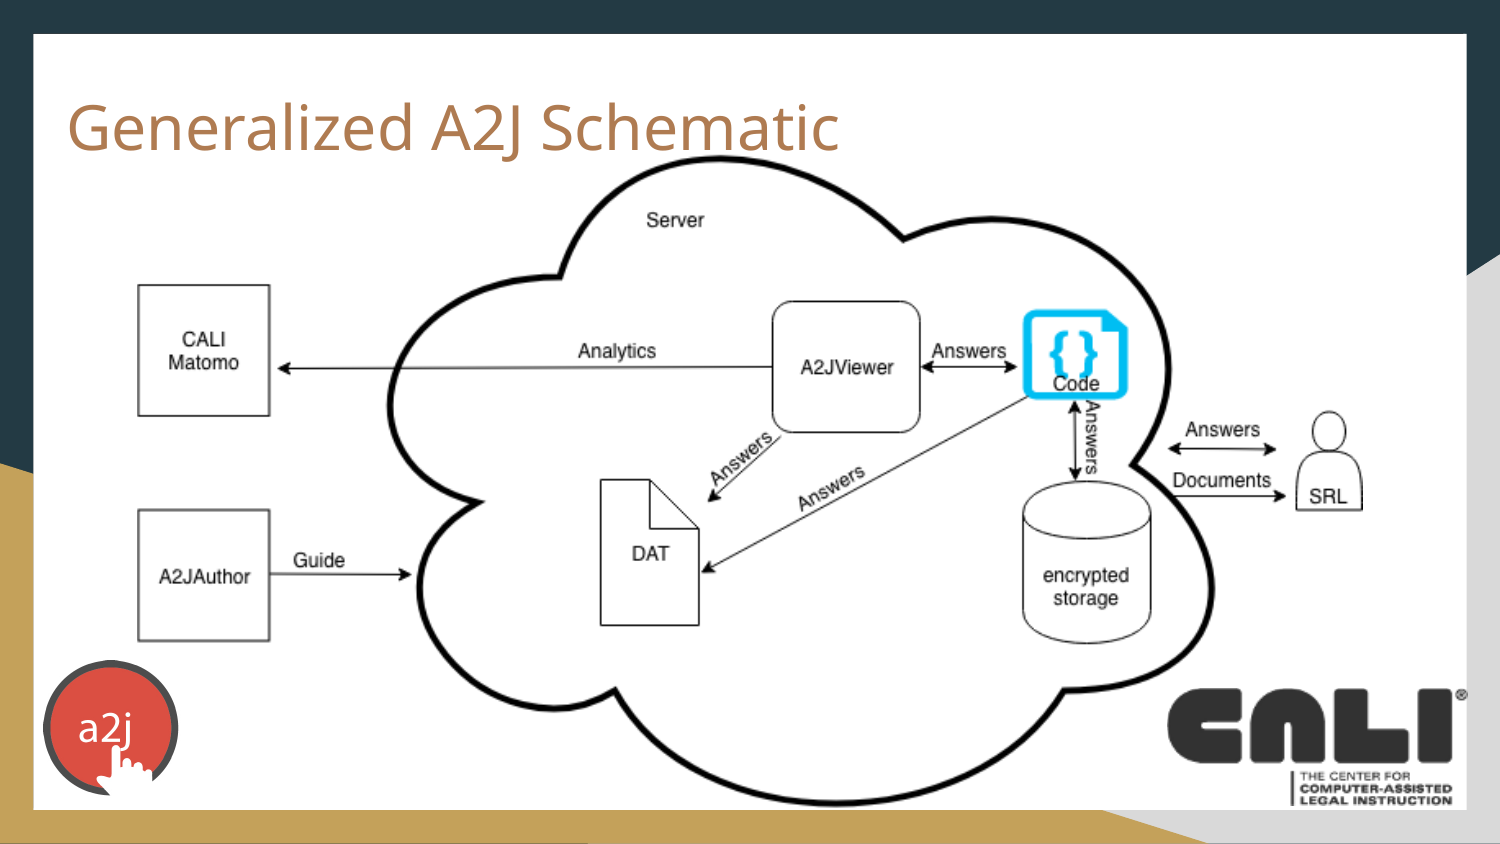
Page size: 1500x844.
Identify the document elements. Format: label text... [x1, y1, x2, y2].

picture [43, 85, 1468, 844]
title Generalized A2J Schematic [51, 72, 1449, 237]
